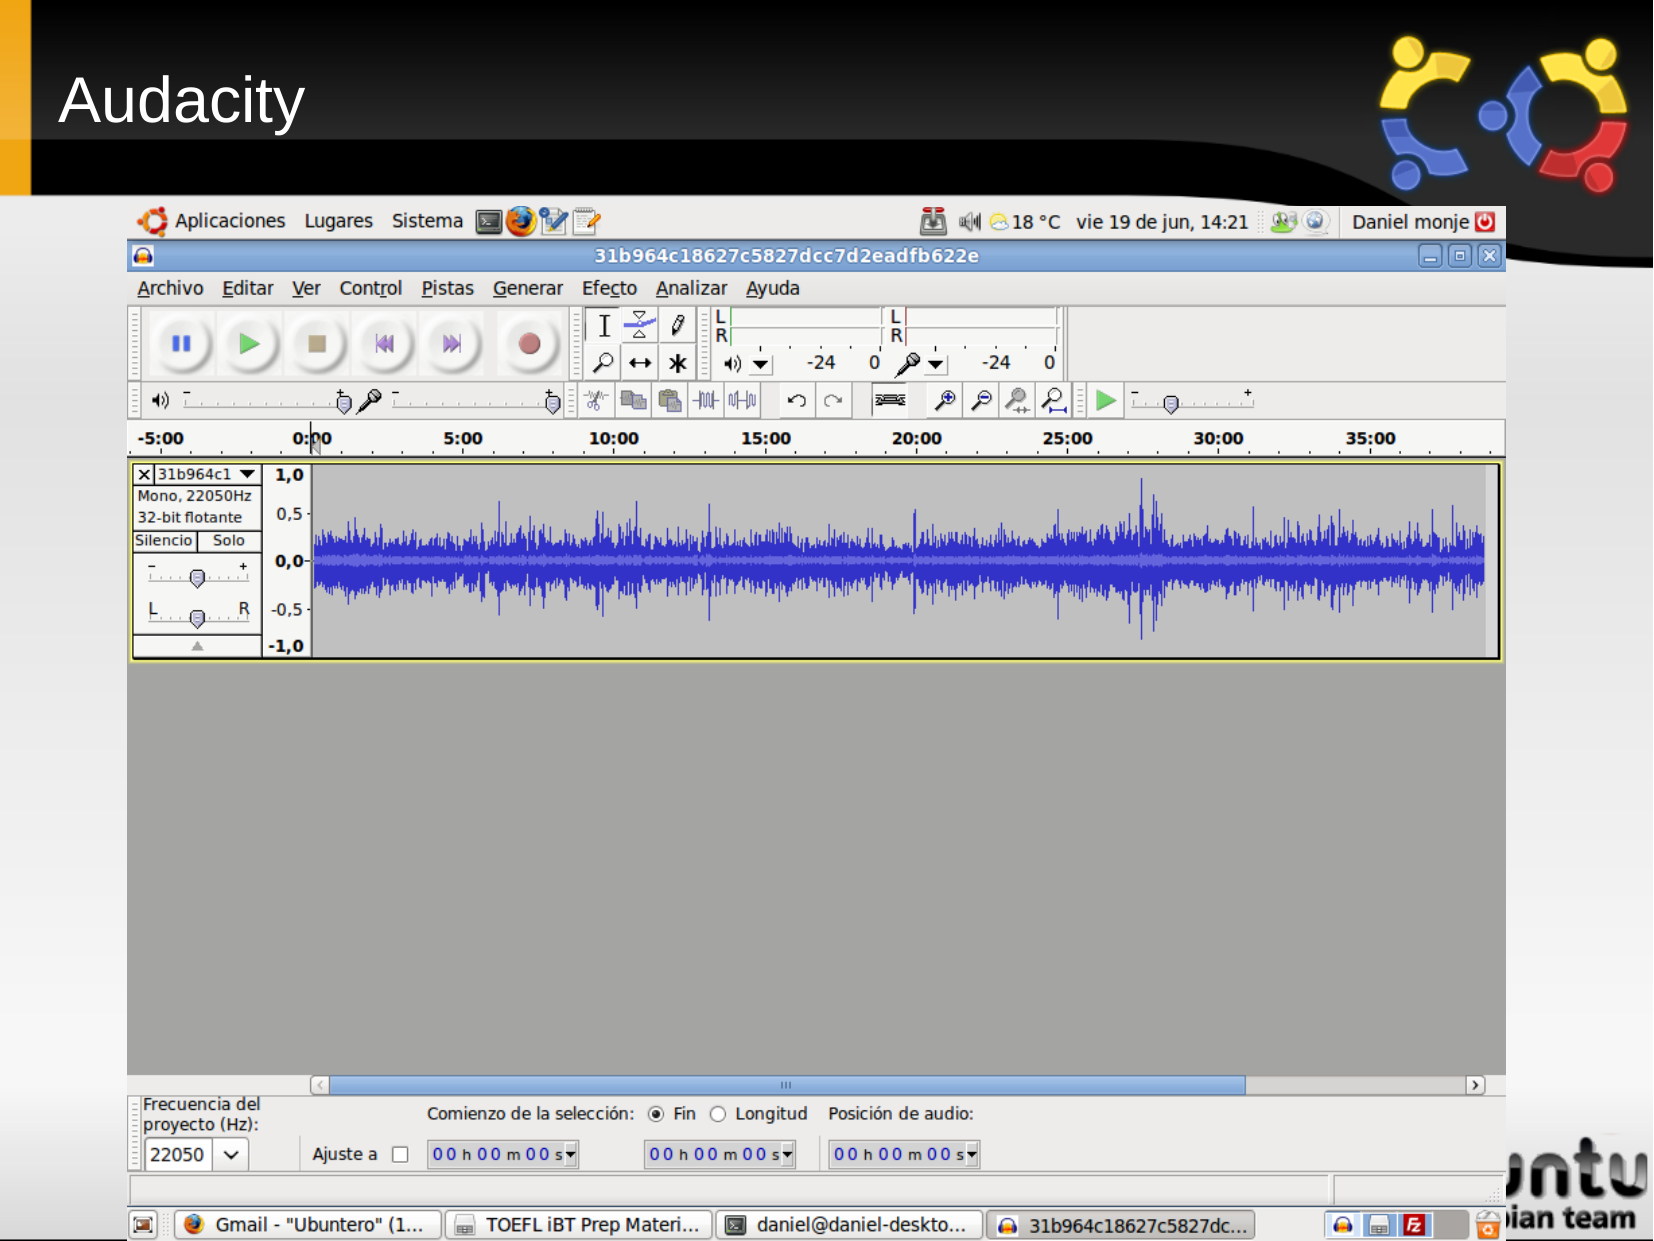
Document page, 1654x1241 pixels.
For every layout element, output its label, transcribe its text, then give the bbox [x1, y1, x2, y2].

title Audacity [59, 41, 1376, 160]
picture [0, 0, 1653, 1241]
